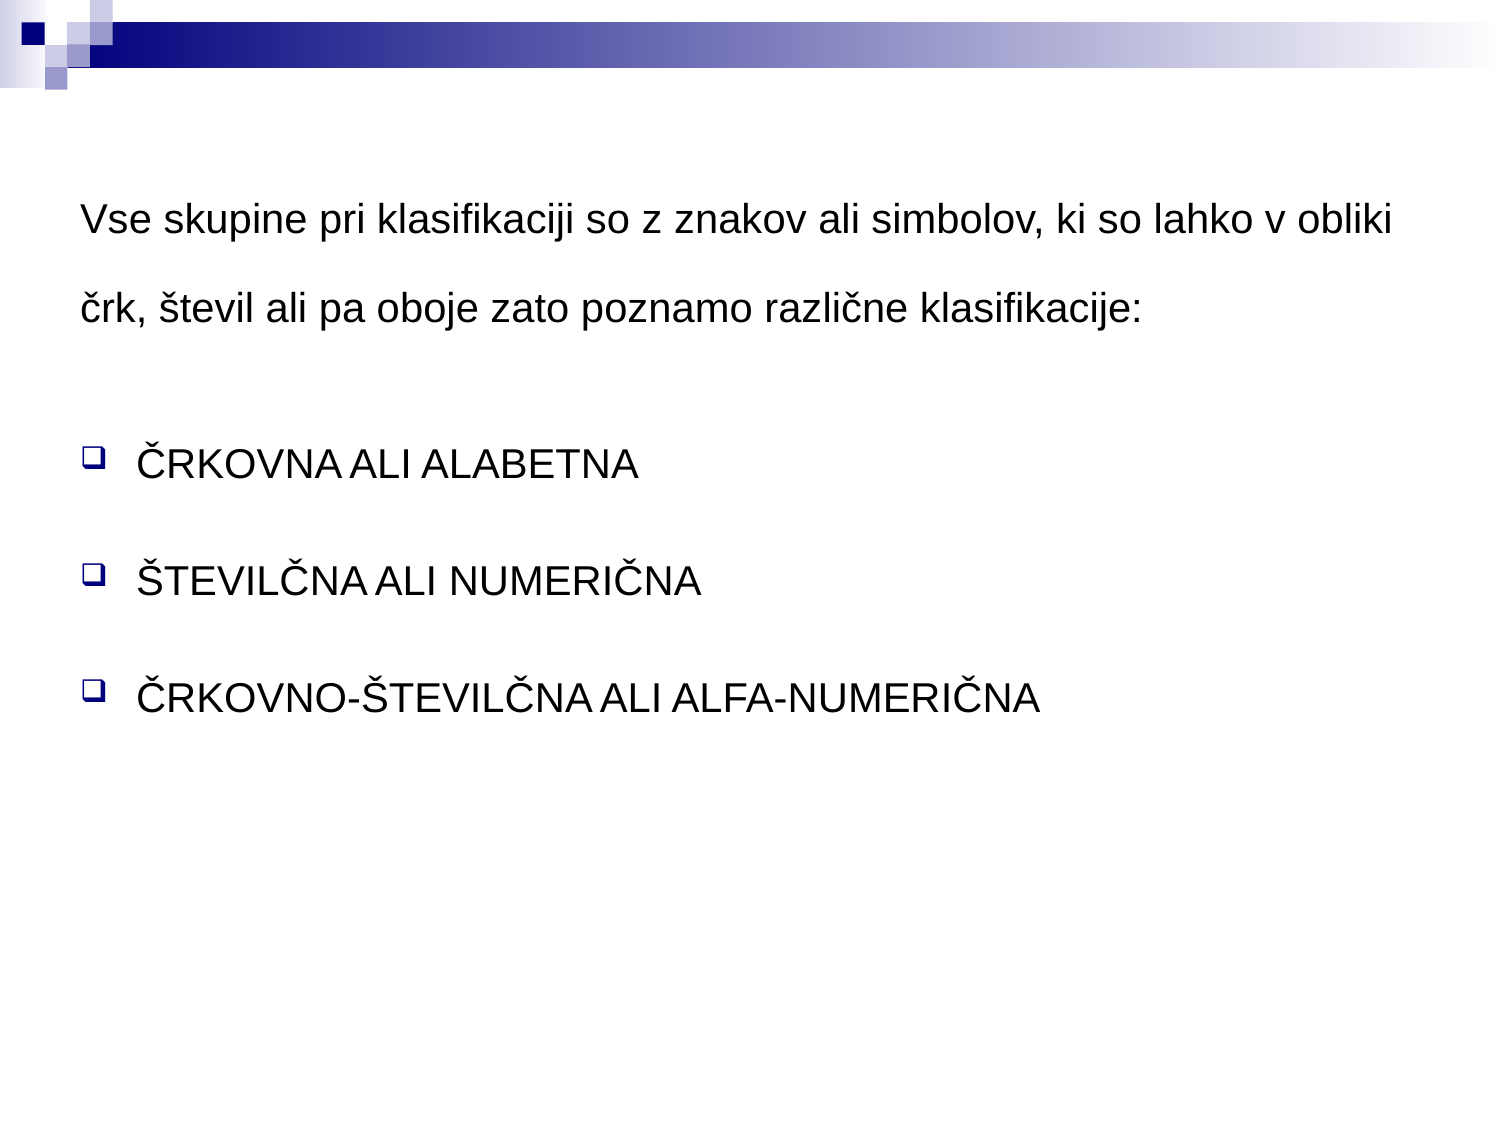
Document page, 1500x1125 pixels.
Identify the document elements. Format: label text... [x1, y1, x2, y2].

list Vse skupine pri klasifikaciji so z znakov ali simbolov, ki so lahko v obliki črk, števil ali pa oboje zato poznamo različne klasifikacije: ČRKOVNA ALI ALABETNA ŠTEVILČNA ALI NUMERIČNA ČRKOVNO-ŠTEVILČNA ALI ALFA-NUMERIČNA [64, 184, 1436, 964]
